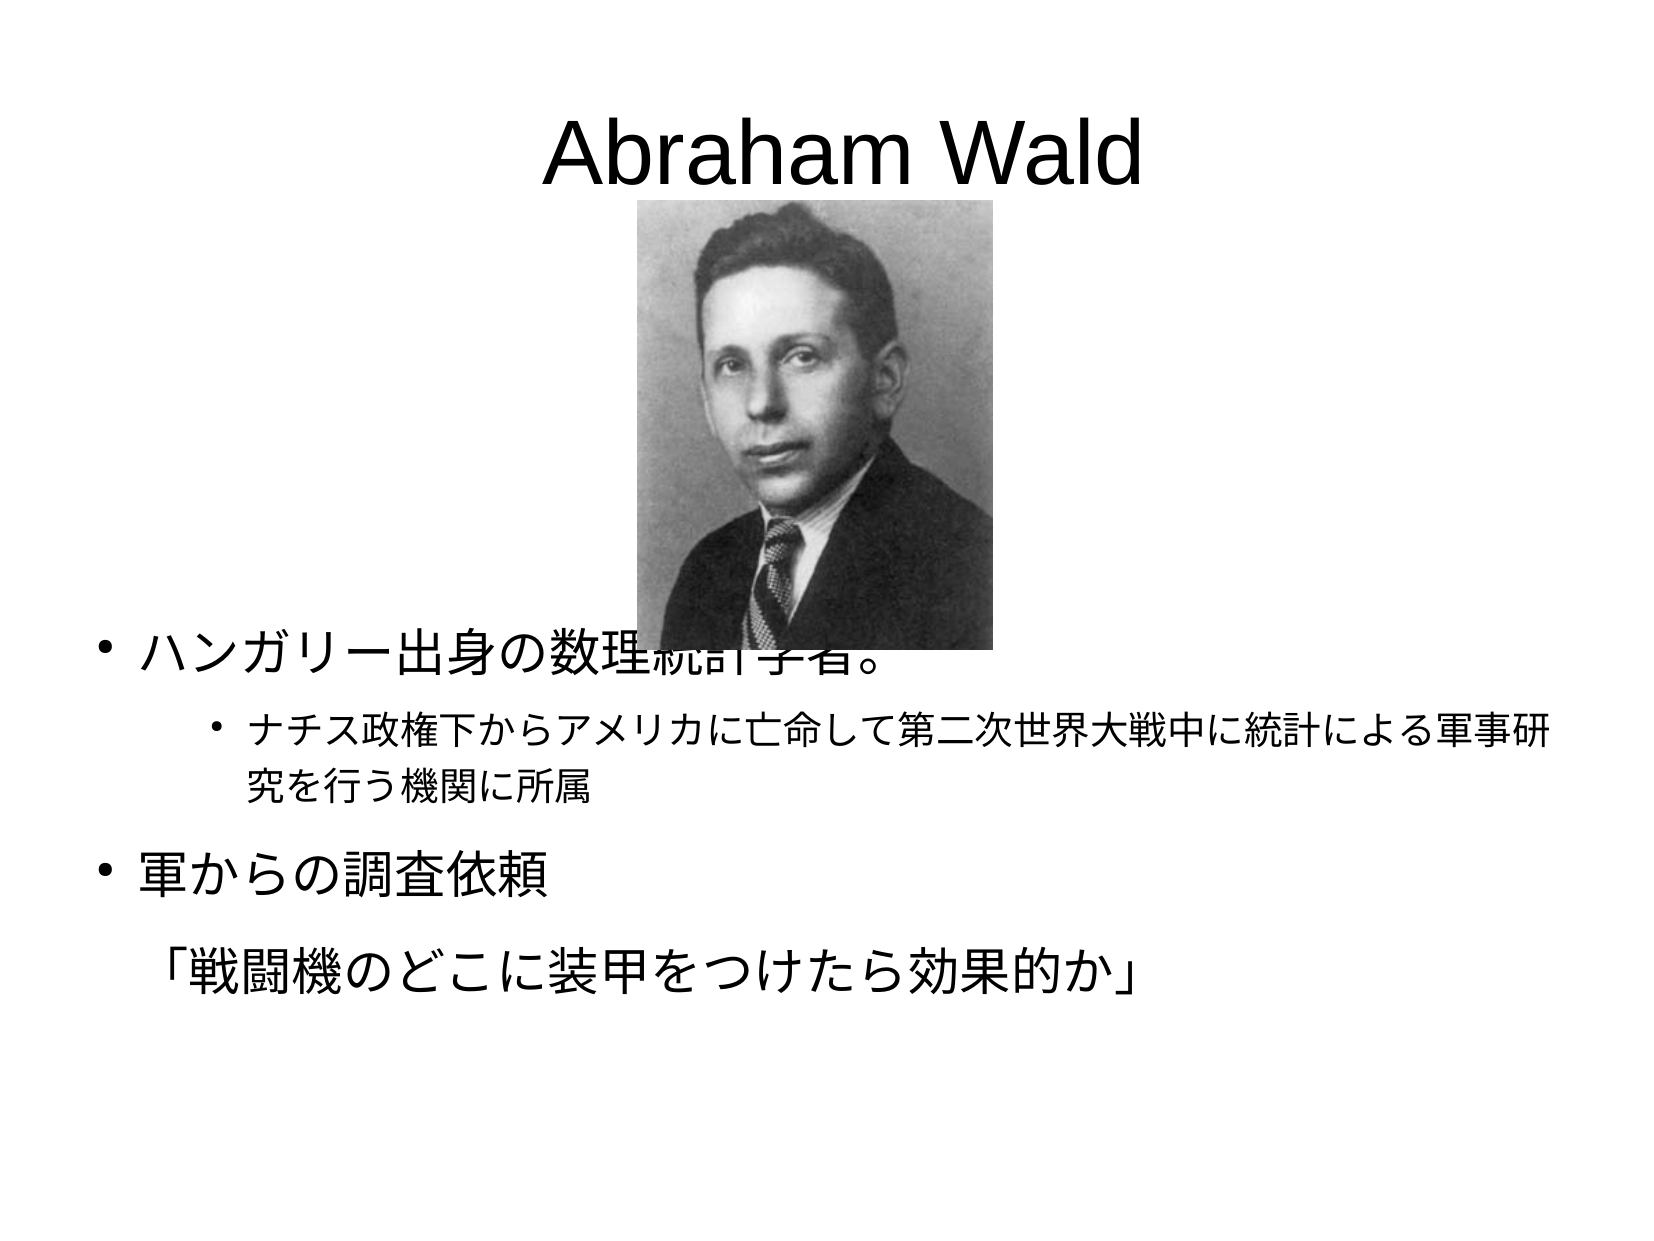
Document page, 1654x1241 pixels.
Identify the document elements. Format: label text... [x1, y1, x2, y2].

picture [637, 200, 993, 650]
list ハンガリー出身の数理統計学者。 ナチス政権下からアメリカに亡命して第二次世界大戦中に統計による軍事研究を行う機関に所属 軍からの調査依頼 「戦闘機のどこに装甲をつけたら効果的か」 [82, 290, 1571, 1010]
title Abraham Wald [82, 49, 1571, 257]
